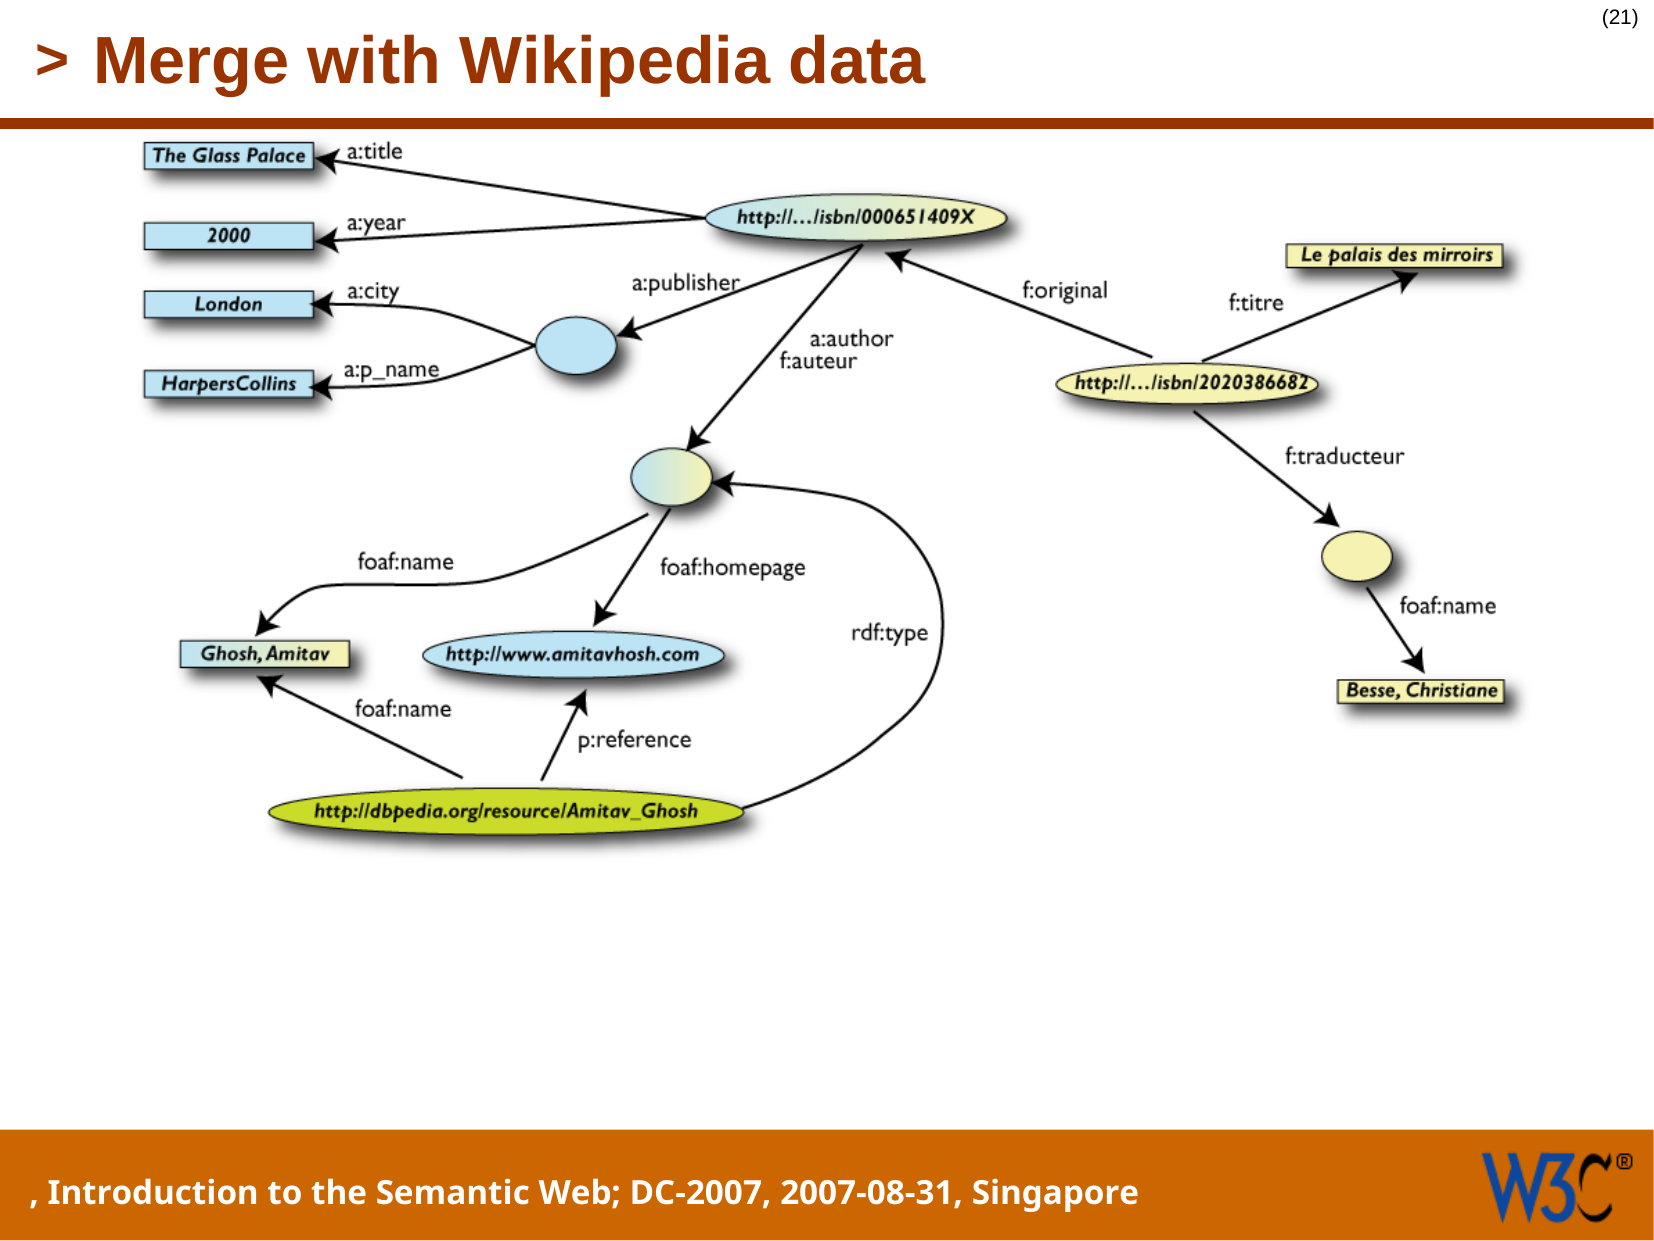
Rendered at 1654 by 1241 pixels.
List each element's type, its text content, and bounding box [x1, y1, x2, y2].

picture [1477, 1149, 1639, 1228]
title Merge with Wikipedia data [93, 0, 1493, 119]
picture [129, 131, 1536, 1071]
